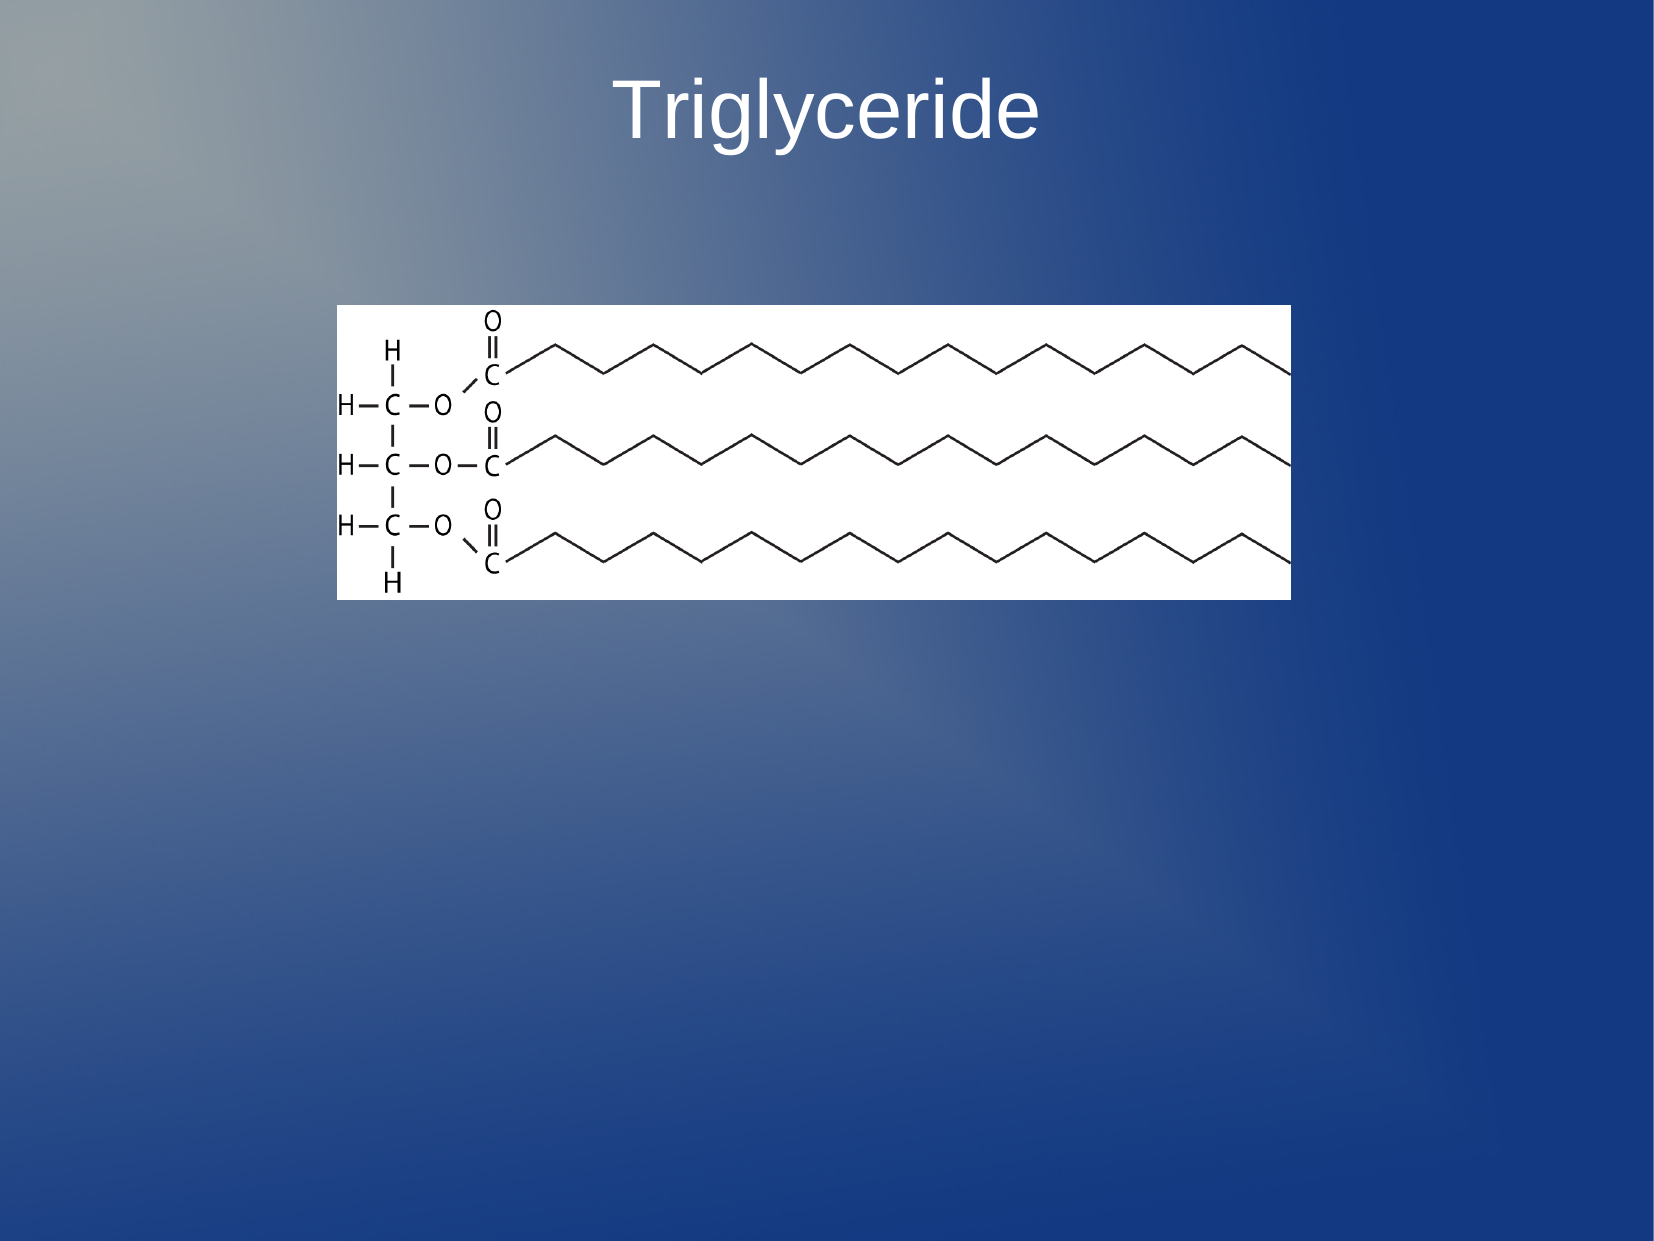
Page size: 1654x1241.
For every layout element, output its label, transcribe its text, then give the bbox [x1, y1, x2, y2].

title Triglyceride [82, 39, 1571, 181]
picture [0, 0, 1654, 1241]
